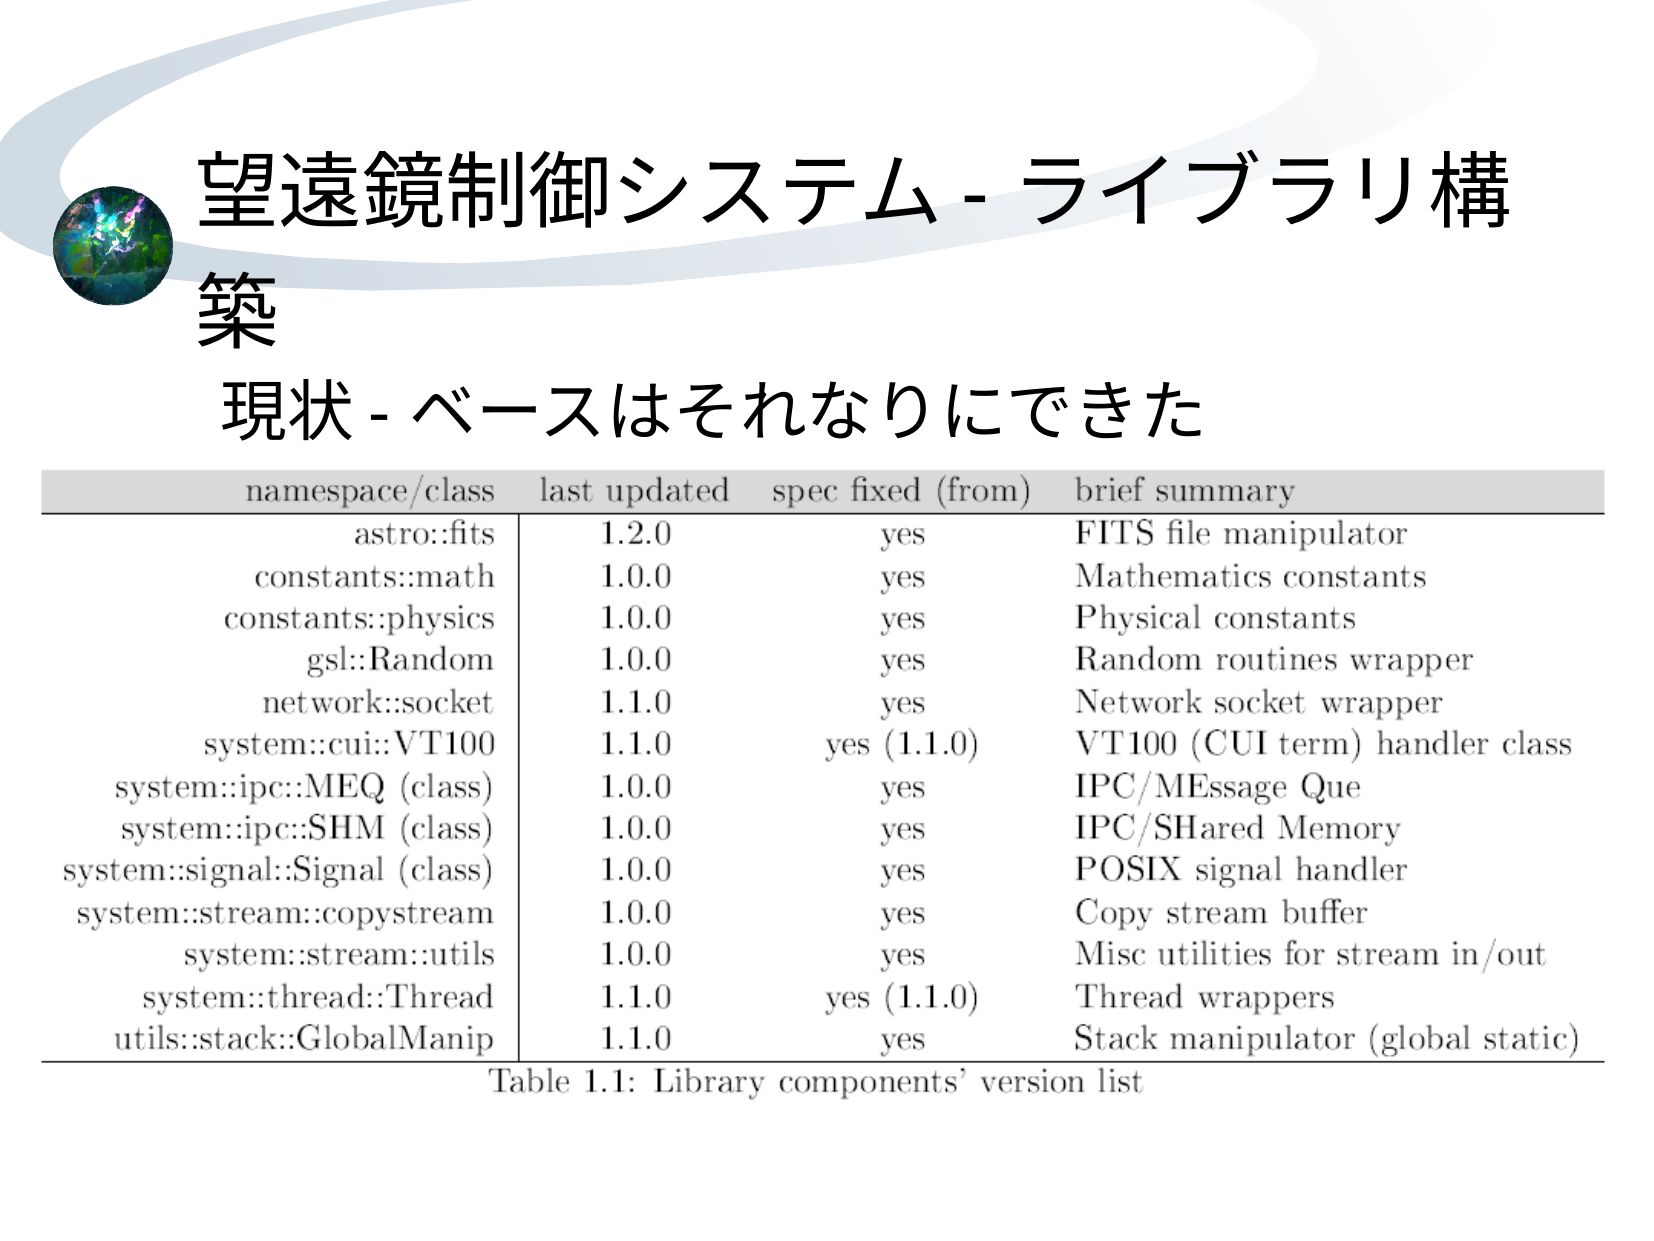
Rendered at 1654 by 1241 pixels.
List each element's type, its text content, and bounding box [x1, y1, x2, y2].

text_box 現状 - ベースはそれなりにできた [205, 350, 1626, 441]
picture [43, 175, 182, 314]
picture [31, 461, 1614, 1112]
text_box 望遠鏡制御システム - ライブラリ構築 [180, 117, 1527, 226]
